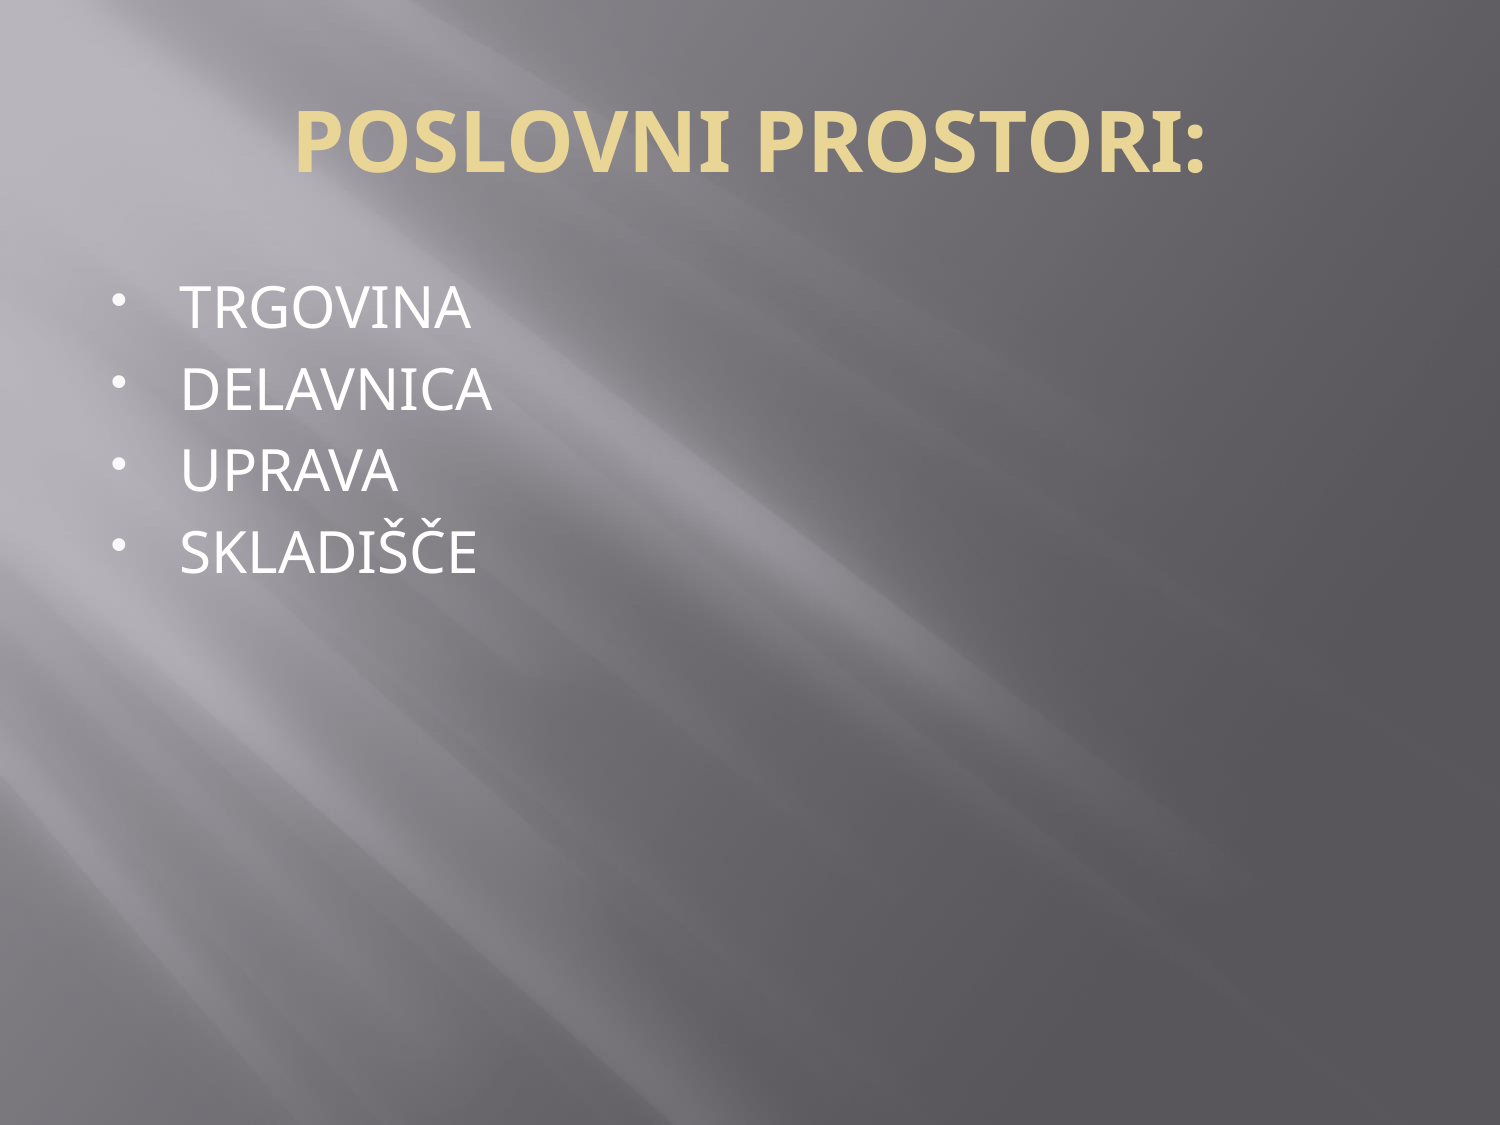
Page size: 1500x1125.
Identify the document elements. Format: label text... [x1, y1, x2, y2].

picture [0, 0, 1500, 1125]
list TRGOVINA DELAVNICA UPRAVA SKLADIŠČE [75, 262, 1425, 1035]
title POSLOVNI PROSTORI: [75, 45, 1425, 233]
